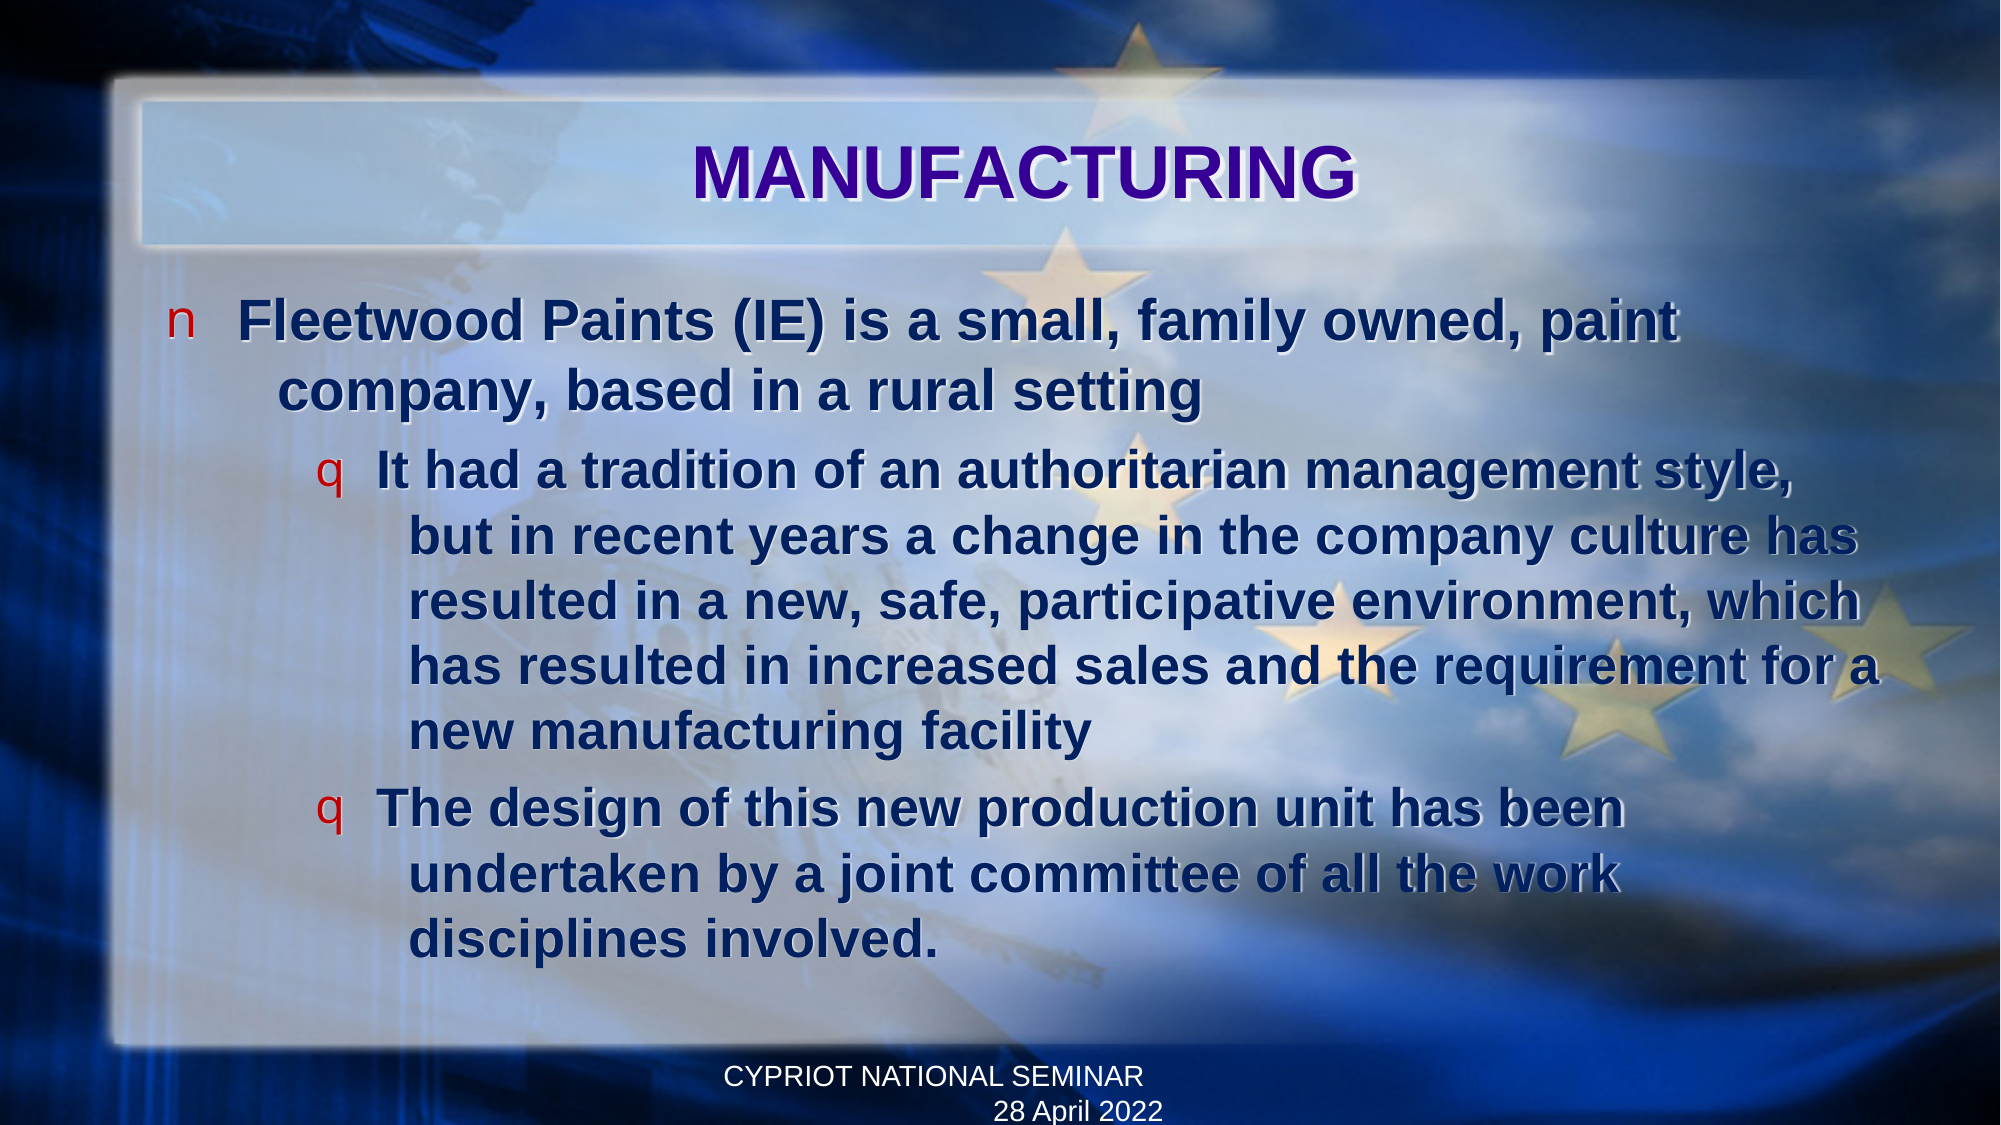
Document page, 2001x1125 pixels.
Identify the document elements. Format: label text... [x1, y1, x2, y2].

list Fleetwood Paints (IE) is a small, family owned, paint company, based in a rural setting It had a tradition of an authoritarian management style, but in recent years a change in the company culture has resulted in a new, safe, participative environment, which has resulted in increased sales and the requirement for a new manufacturing facility The design of this new production unit has been undertaken by a joint committee of all the work disciplines involved. [150, 275, 1900, 1026]
text_box CYPRIOT NATIONAL SEMINAR 28 April 2022 [708, 1050, 1342, 1125]
title MANUFACTURING [150, 87, 1900, 251]
